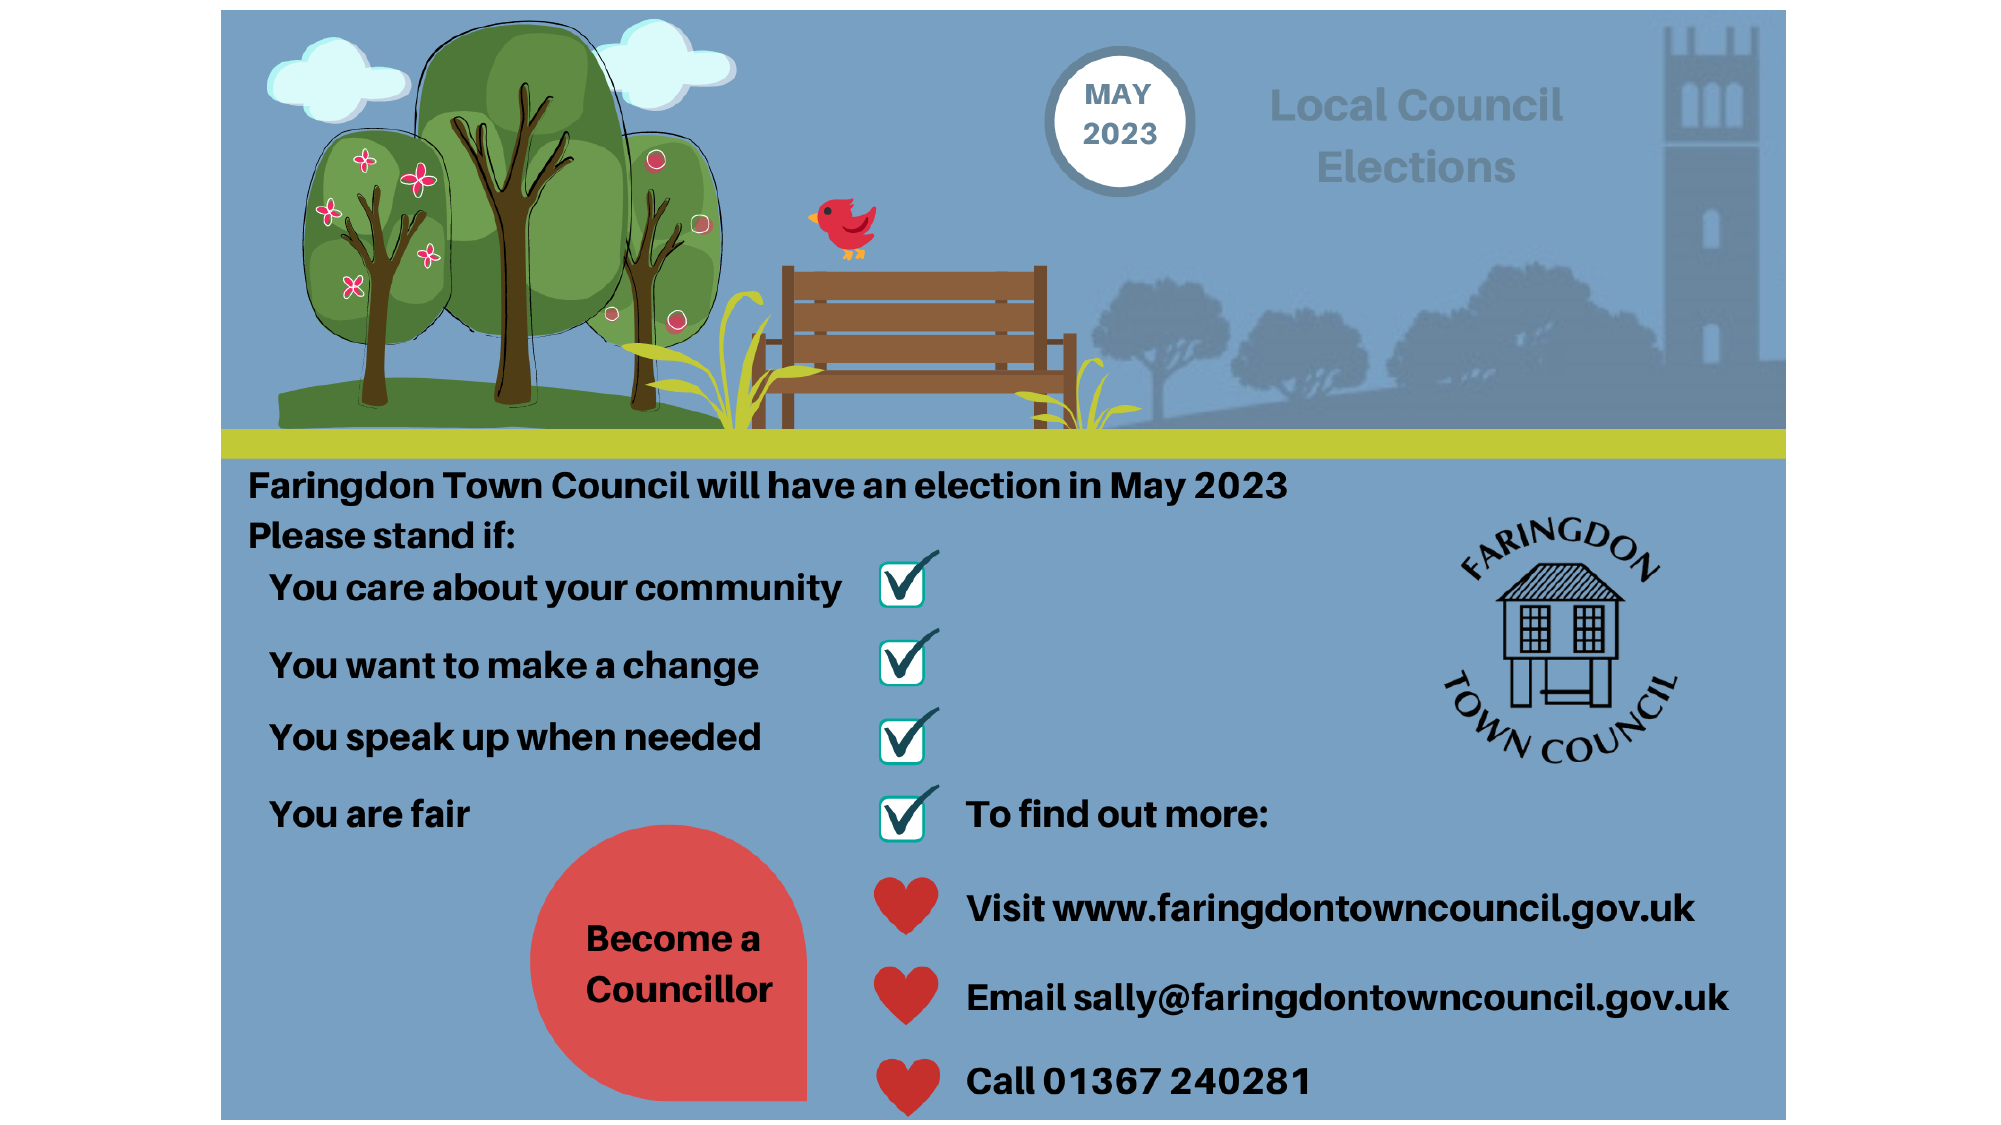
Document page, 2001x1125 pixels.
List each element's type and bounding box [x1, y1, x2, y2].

picture [221, 10, 1786, 1120]
